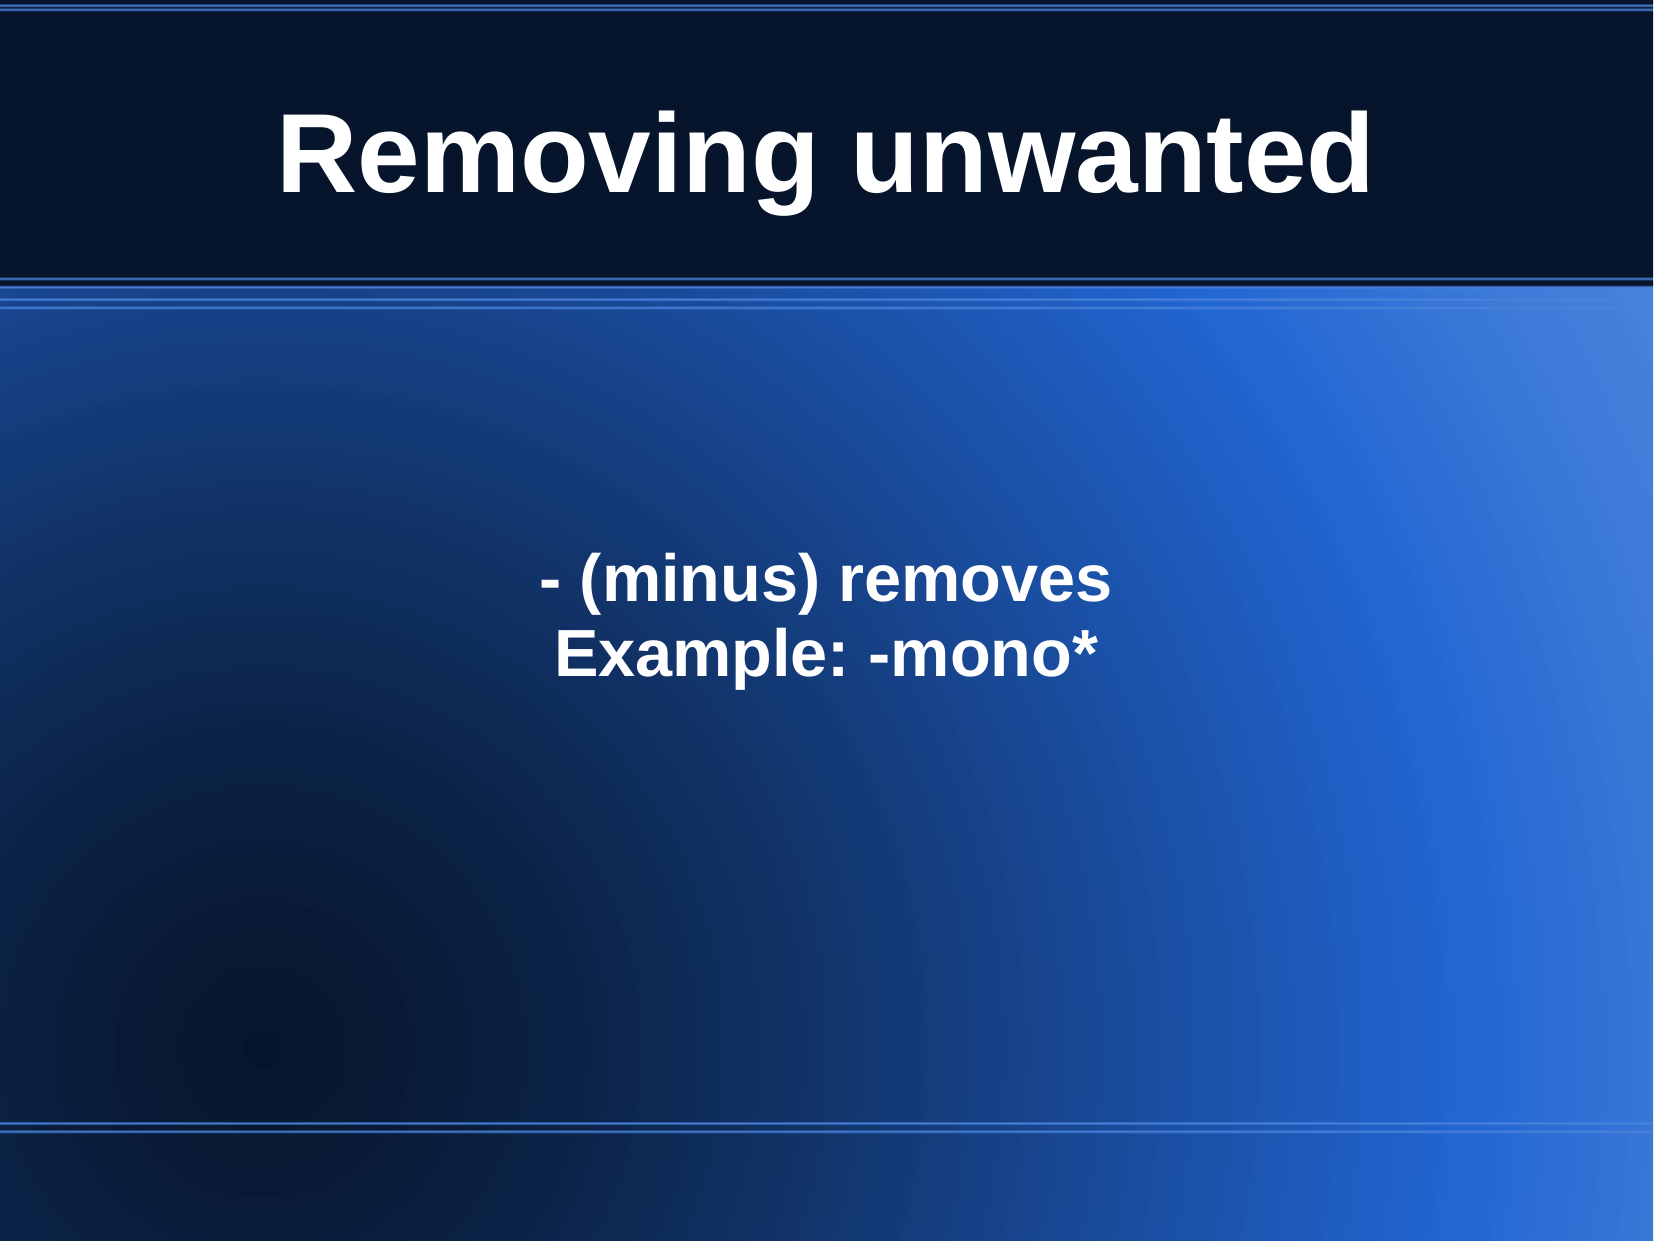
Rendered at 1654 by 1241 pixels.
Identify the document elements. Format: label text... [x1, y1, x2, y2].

title Removing unwanted [82, 49, 1571, 257]
text_box - (minus) removes Example: -mono* [82, 257, 1571, 1058]
picture [0, 0, 1654, 1241]
